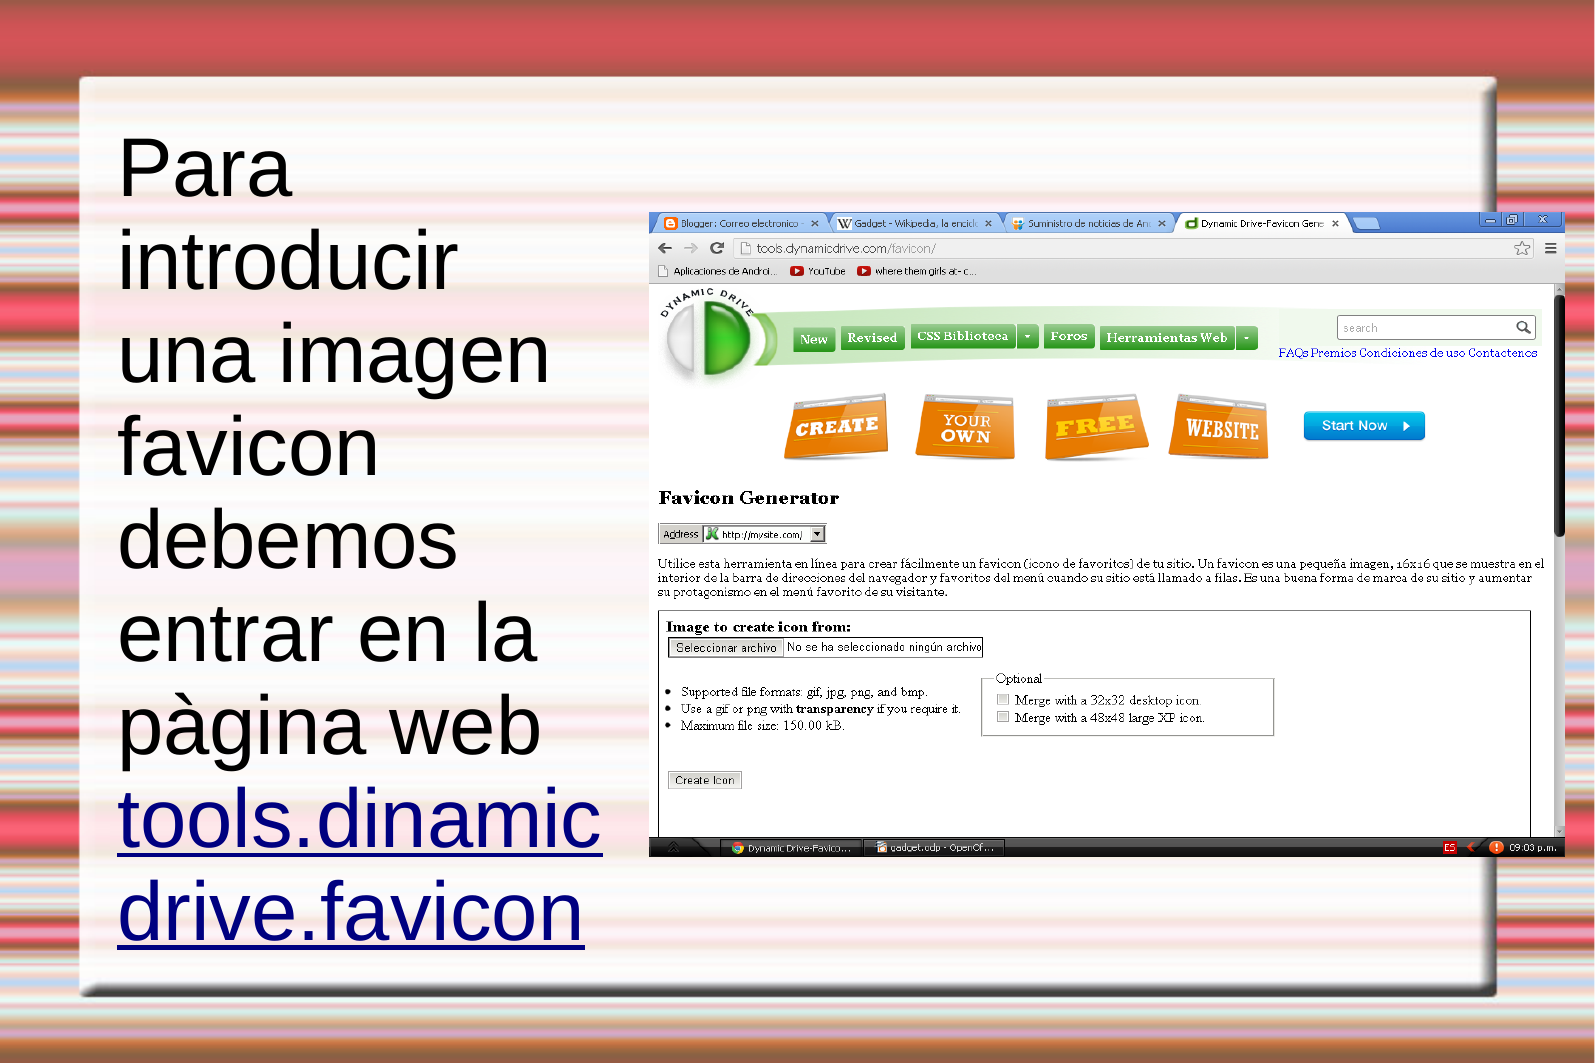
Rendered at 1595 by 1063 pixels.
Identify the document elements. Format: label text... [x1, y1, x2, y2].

title Para introducir una imagen favicon debemos entrar en la pàgina web tools.dinamicdrive.favicon [117, 105, 621, 975]
picture [0, 0, 1595, 1063]
